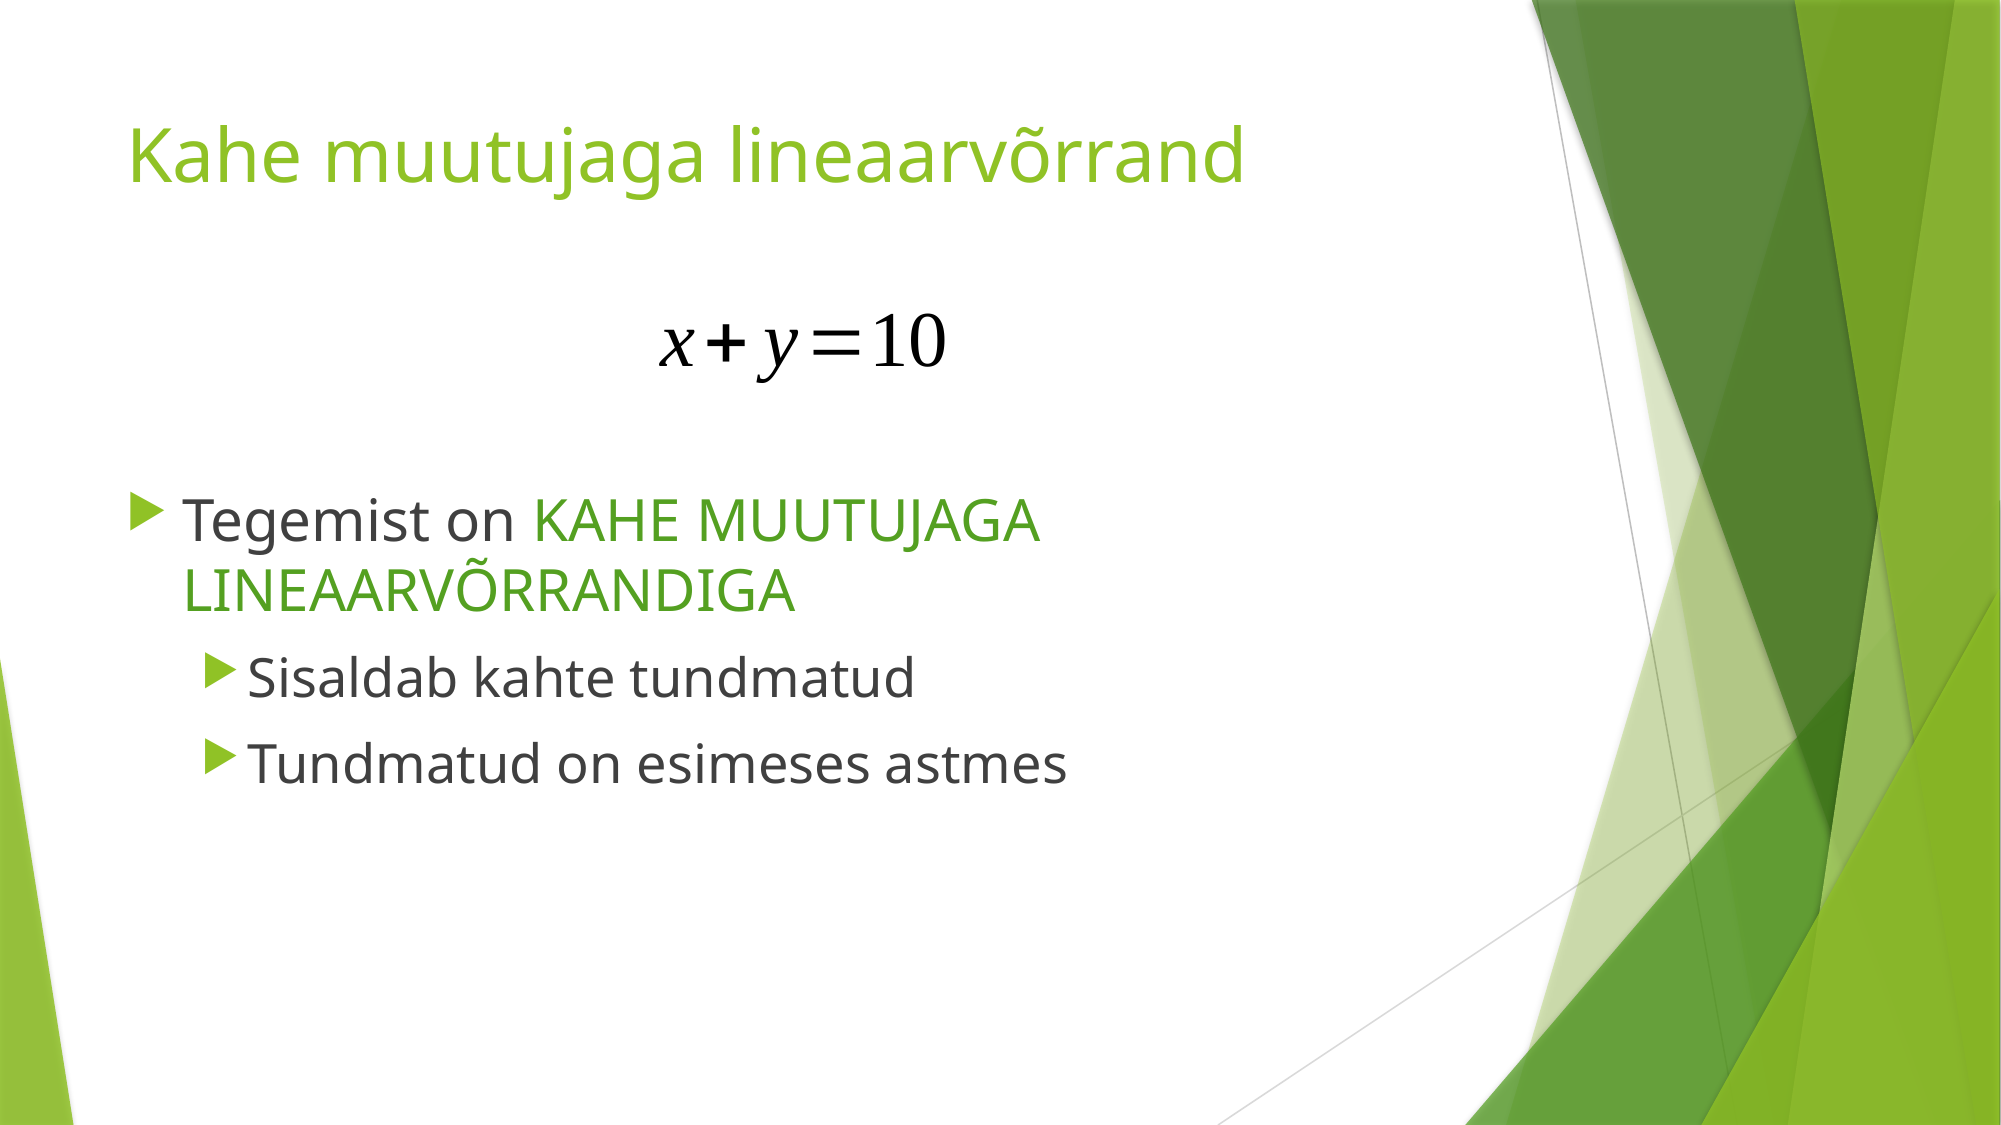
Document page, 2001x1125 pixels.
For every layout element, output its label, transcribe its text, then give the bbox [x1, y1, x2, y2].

chart [649, 296, 956, 384]
title Kahe muutujaga lineaarvõrrand [111, 99, 1522, 317]
list Tegemist on KAHE MUUTUJAGA LINEAARVÕRRANDIGA Sisaldab kahte tundmatud Tundmatud on esimeses astmes [111, 354, 1522, 992]
